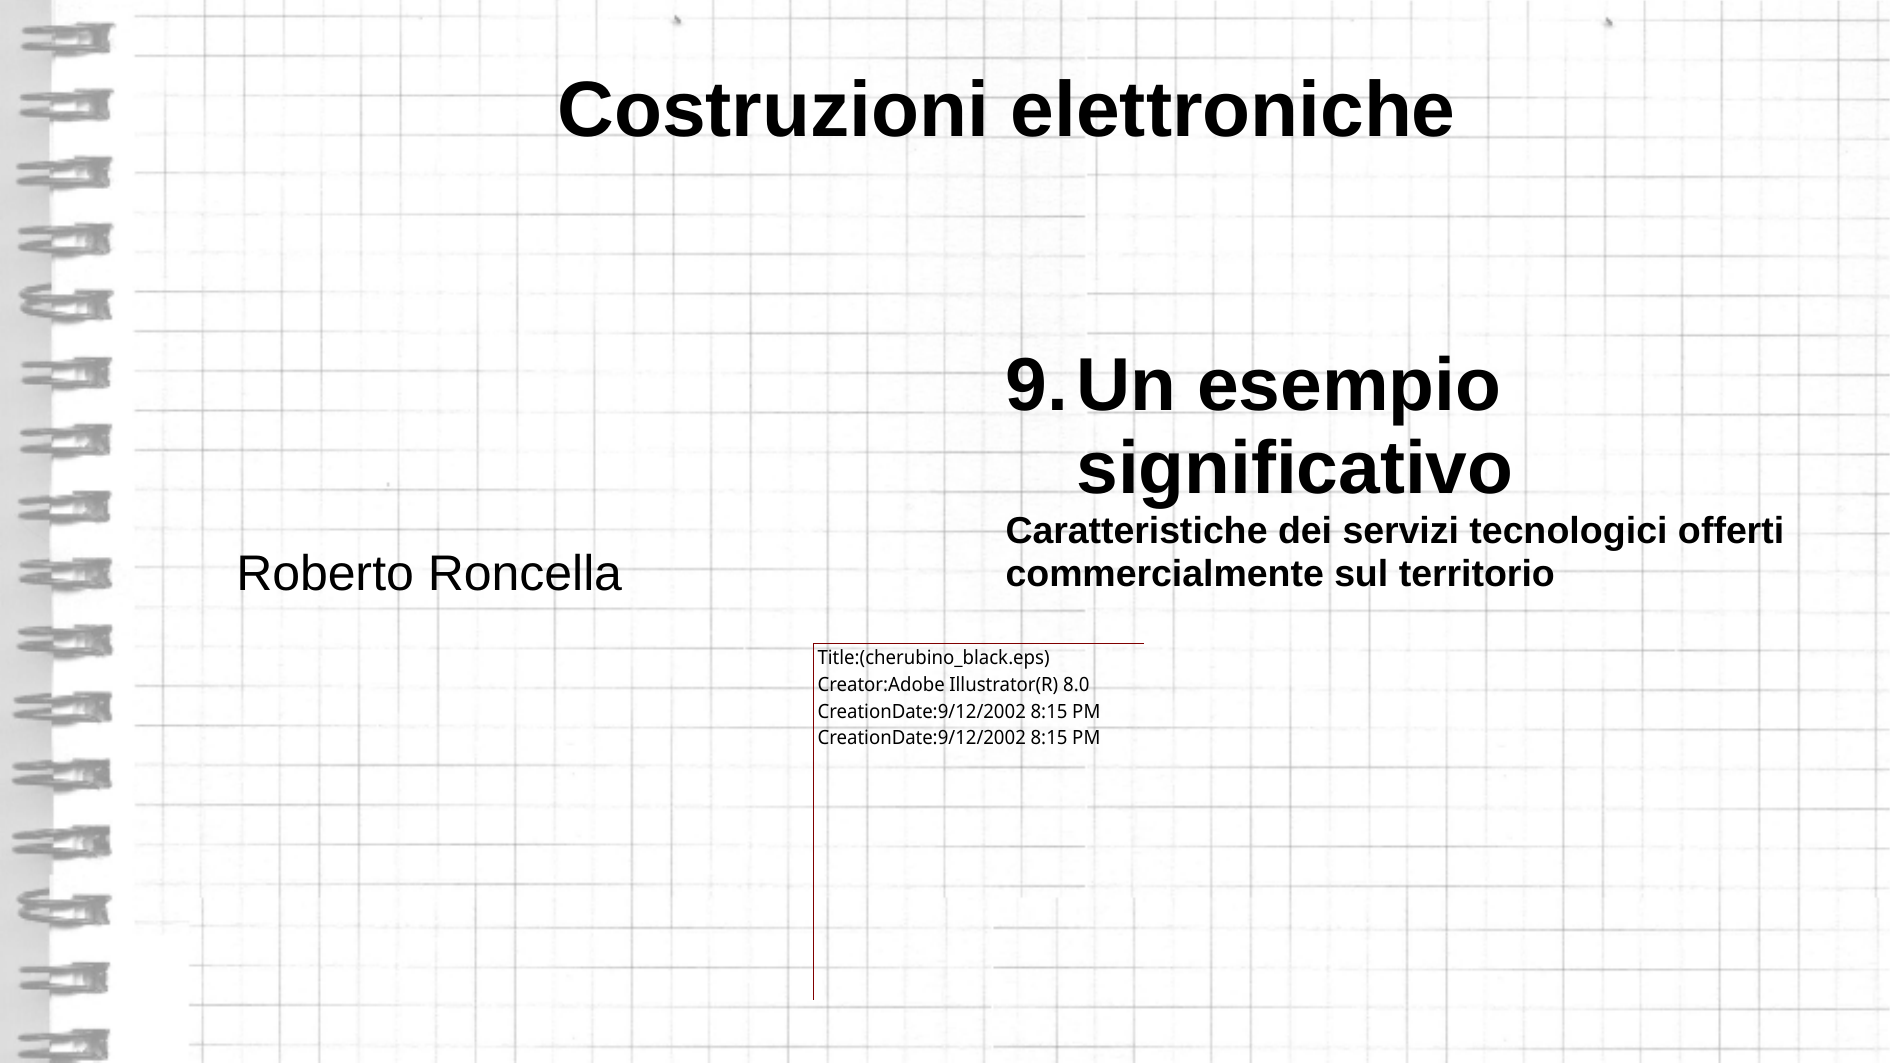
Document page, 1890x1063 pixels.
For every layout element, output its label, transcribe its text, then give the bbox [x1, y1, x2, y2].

title Costruzioni elettroniche [124, 20, 1890, 198]
picture [0, 0, 1890, 1063]
text_box Roberto Roncella [236, 214, 1890, 932]
text_box 9. Un esempio significativo Caratteristiche dei servizi tecnologici offerti commercialmente sul territorio [990, 334, 1808, 602]
